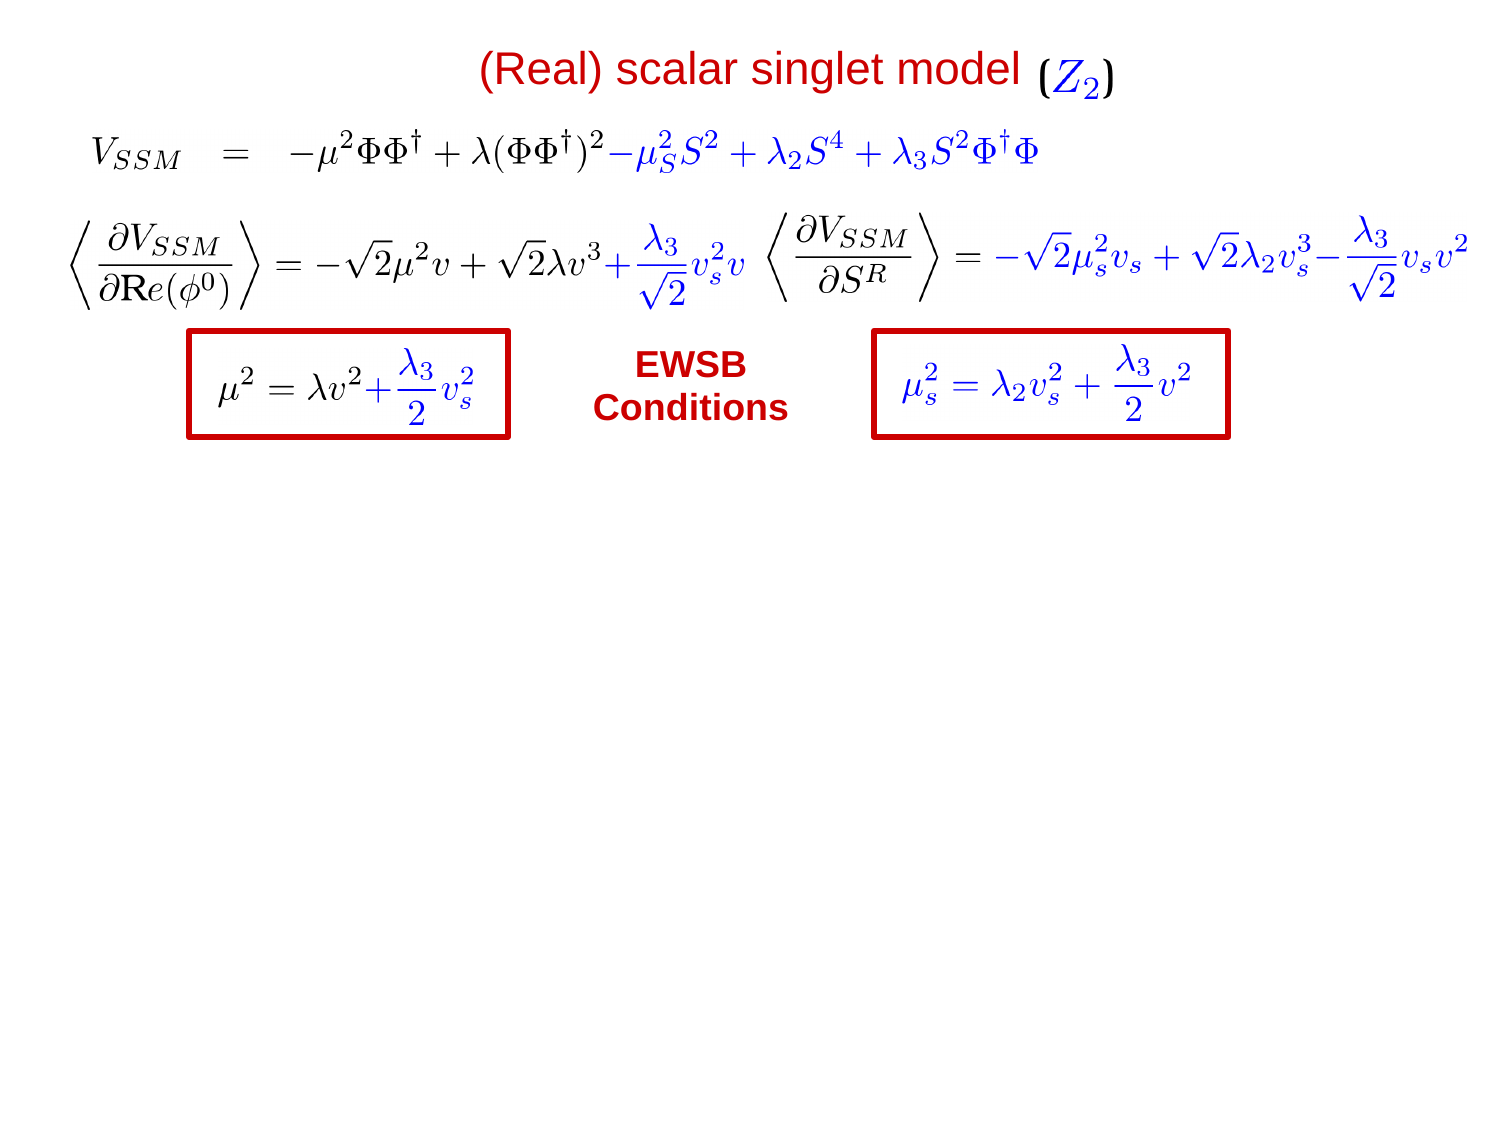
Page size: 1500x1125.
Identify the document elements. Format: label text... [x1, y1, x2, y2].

picture [92, 129, 1038, 173]
picture [767, 212, 1467, 302]
text_box EWSB Conditions [566, 336, 815, 436]
text_box (Real) scalar singlet model [23, 35, 1477, 116]
picture [1039, 58, 1113, 99]
picture [70, 220, 744, 310]
picture [902, 344, 1190, 421]
picture [218, 348, 473, 425]
